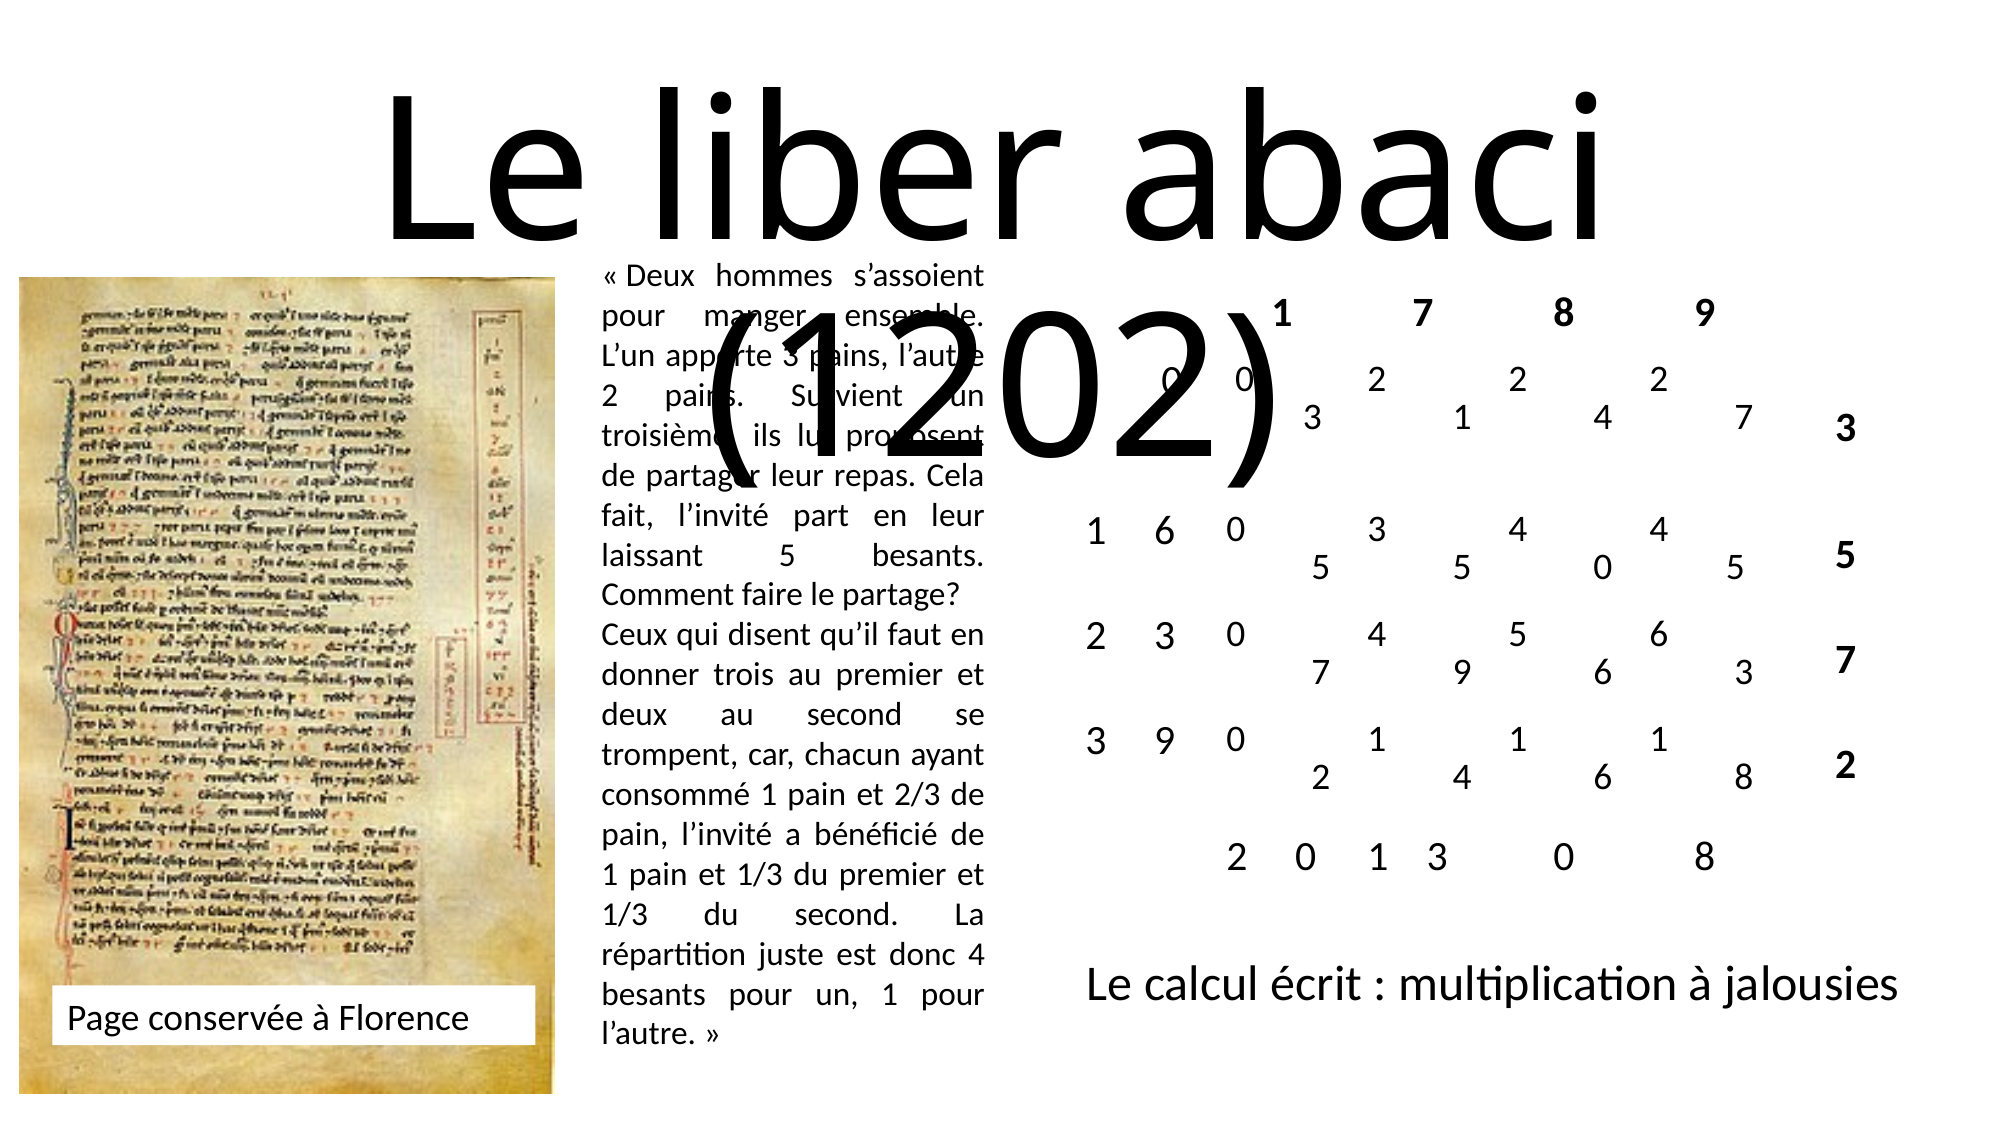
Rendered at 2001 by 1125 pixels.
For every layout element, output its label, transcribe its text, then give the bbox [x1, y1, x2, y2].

table_cell 1 6 [1070, 506, 1211, 611]
table_header 1 [1211, 277, 1352, 356]
table_cell 4 9 [1352, 611, 1493, 716]
table_header 9 [1634, 277, 1775, 356]
table_cell 0 2 [1211, 716, 1352, 821]
table_cell 3 [1775, 356, 1916, 506]
table_cell 1 3 [1352, 821, 1493, 899]
text_box Le calcul écrit : multiplication à jalousies [1070, 943, 1917, 1019]
table_cell 5 6 [1493, 611, 1634, 716]
table_header 7 [1352, 277, 1493, 356]
table_cell 7 [1775, 611, 1916, 716]
picture [19, 277, 555, 1094]
table_cell 0 3 [1211, 356, 1352, 506]
table_cell 0 5 [1211, 506, 1352, 611]
table_cell 1 8 [1634, 716, 1775, 821]
table_cell 8 [1634, 821, 1775, 899]
table_cell 0 7 [1211, 611, 1352, 716]
table_header [1070, 277, 1211, 356]
text_box Page conservée à Florence [52, 985, 536, 1046]
table_cell 1 4 [1352, 716, 1493, 821]
table_cell 5 [1775, 506, 1916, 611]
table_cell 3 5 [1352, 506, 1493, 611]
title Le liber abaci (1202) [52, 59, 1935, 278]
table_cell 3 9 [1070, 716, 1211, 821]
table_cell 2 4 [1493, 356, 1634, 506]
table_cell 2 7 [1634, 356, 1775, 506]
text_box « Deux hommes s’assoient pour manger ensemble. L’un apporte 3 pains, l’autre 2 pains. Survient un troisième, ils lui proposent de partager leur repas. Cela fait, l’invité part en leur laissant 5 besants. Comment faire le partage? Ceux qui disent qu’il faut en donner trois au premier et deux au second se trompent, car, chacun ayant consommé 1 pain et 2/3 de pain, l’invité a bénéficié de 1 pain et 1/3 du premier et 1/3 du second. La répartition juste est donc 4 besants pour un, 1 pour l’autre. » [586, 245, 1000, 1060]
table_cell 2 0 [1211, 821, 1352, 899]
table_cell 2 1 [1352, 356, 1493, 506]
table_cell 2 3 [1070, 611, 1211, 716]
table_cell 4 5 [1634, 506, 1775, 611]
table_cell 1 6 [1493, 716, 1634, 821]
table_cell 6 3 [1634, 611, 1775, 716]
table_cell [1775, 821, 1916, 899]
table_cell 4 0 [1493, 506, 1634, 611]
table_header [1775, 277, 1916, 356]
table_cell 2 [1775, 716, 1916, 821]
table_cell 0 [1493, 821, 1634, 899]
table_cell 0 [1070, 356, 1211, 506]
table_header 8 [1493, 277, 1634, 356]
table_cell [1070, 821, 1211, 899]
